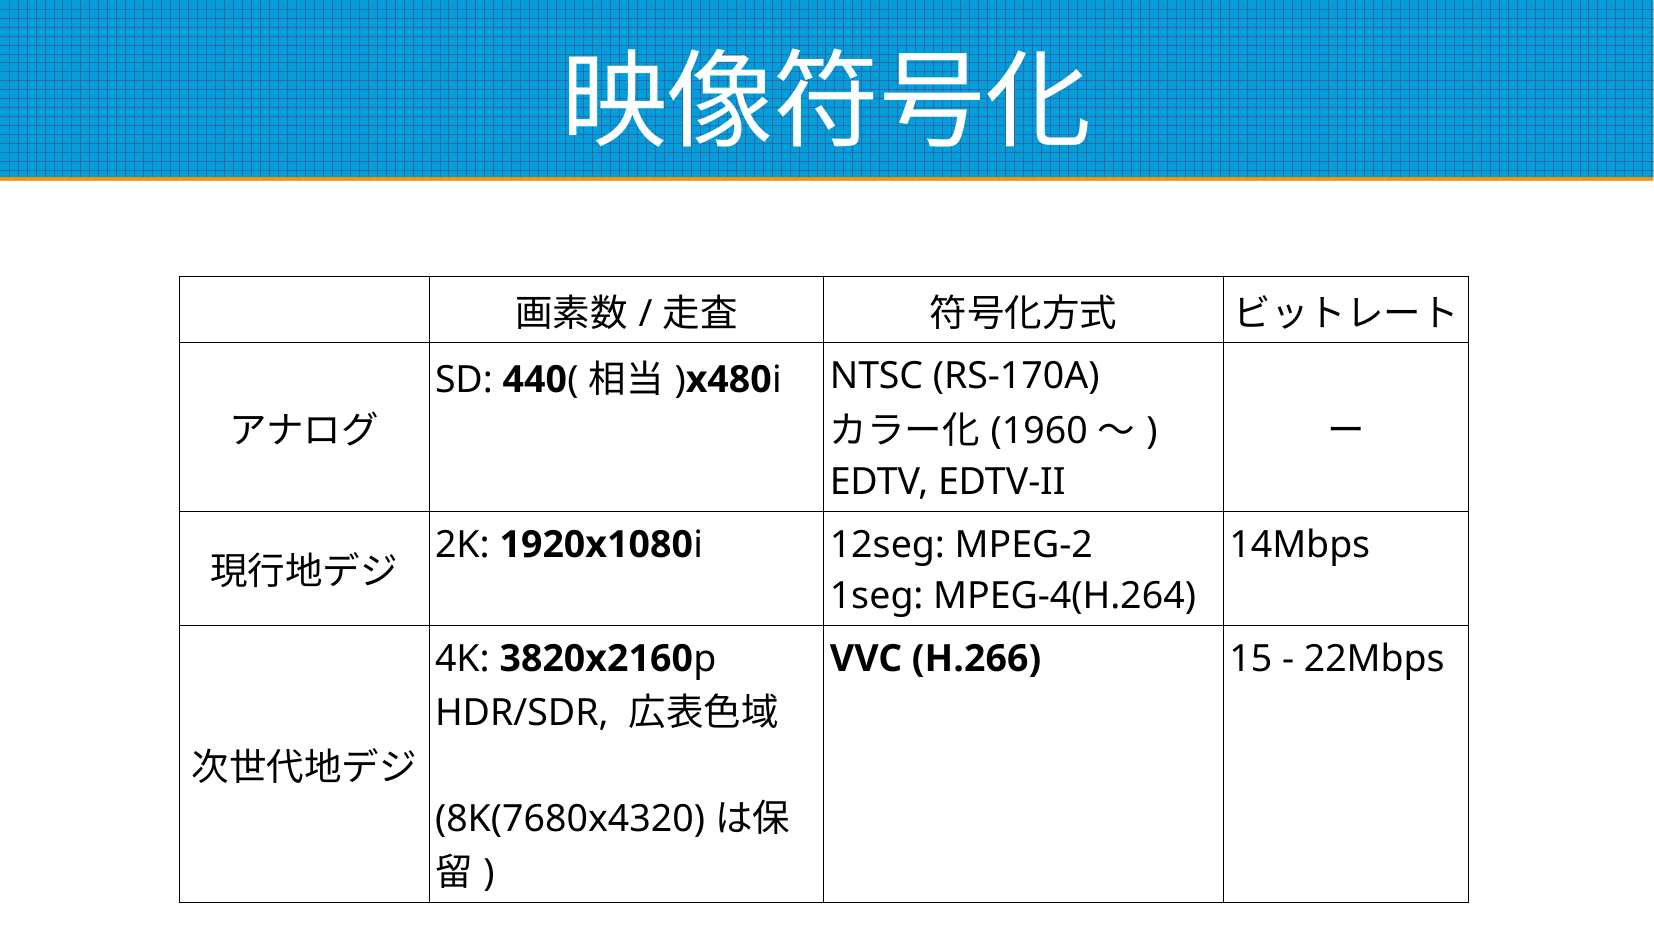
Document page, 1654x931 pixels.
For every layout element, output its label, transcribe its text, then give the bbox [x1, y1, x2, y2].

table_header 画素数/走査 [430, 277, 823, 342]
table_header ビットレート [1224, 277, 1468, 342]
table_cell NTSC (RS-170A) カラー化(1960～) EDTV, EDTV-II [824, 343, 1223, 511]
table_cell 14Mbps [1224, 512, 1468, 625]
table_header 符号化方式 [824, 277, 1223, 342]
table_cell 4K: 3820x2160p HDR/SDR, 広表色域 (8K(7680x4320)は保留) [430, 626, 823, 902]
table_cell 現行地デジ [180, 512, 429, 625]
table_cell 15 - 22Mbps [1224, 626, 1468, 902]
table_cell ー [1224, 343, 1468, 511]
title 映像符号化 [82, 14, 1571, 171]
table_cell SD: 440(相当)x480i [430, 343, 823, 511]
table_cell アナログ [180, 343, 429, 511]
table_cell 2K: 1920x1080i [430, 512, 823, 625]
table_header [180, 277, 429, 342]
table_cell 次世代地デジ [180, 626, 429, 902]
table_cell 12seg: MPEG-2 1seg: MPEG-4(H.264) [824, 512, 1223, 625]
table_cell VVC (H.266) [824, 626, 1223, 902]
